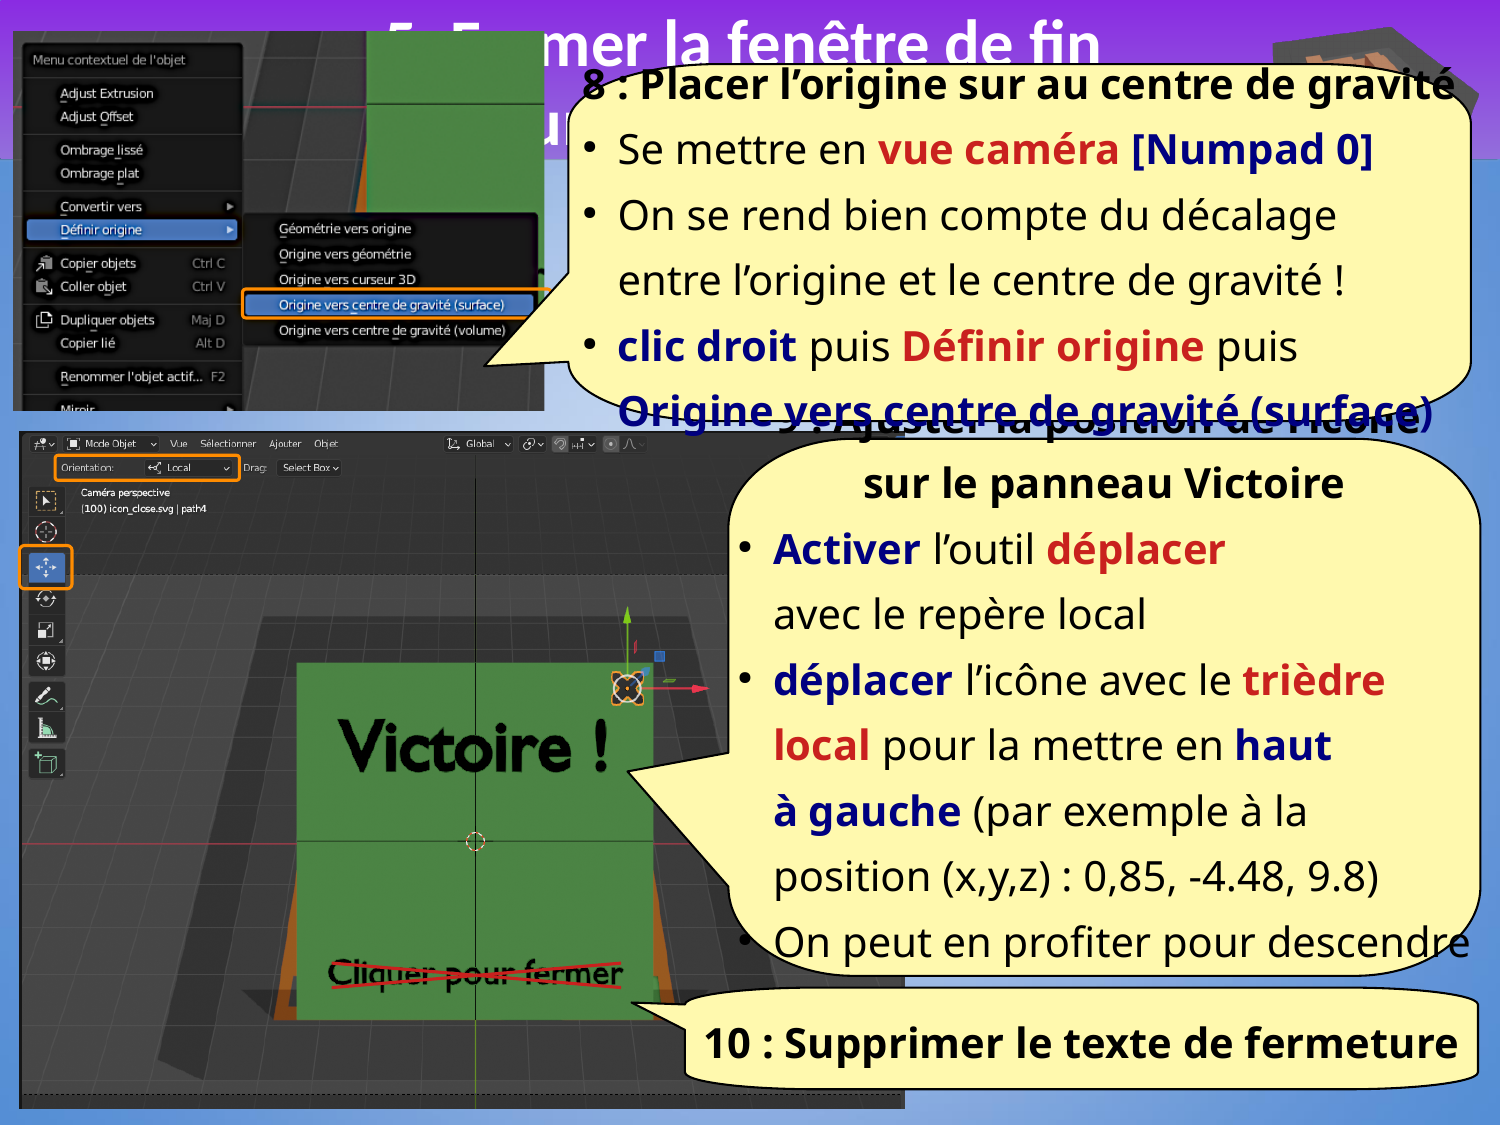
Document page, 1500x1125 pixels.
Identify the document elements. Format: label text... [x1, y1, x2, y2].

picture [1016, 422, 1024, 429]
text_box 10 : Supprimer le texte de fermeture [631, 987, 1478, 1090]
picture [1170, 422, 1179, 428]
picture [1053, 422, 1062, 428]
picture [871, 422, 1047, 438]
text_box 8 : Placer l’origine sur au centre de gravité Se mettre en vue caméra [Numpad 0] On se rend bien compte du décalage entre l’origine et le centre de gravité ! clic droit puis Définir origine puis Origine vers centre de gravité (surface) [484, 64, 1471, 422]
picture [1453, 937, 1465, 944]
picture [1439, 80, 1448, 85]
picture [884, 422, 892, 428]
text_box 5. Fermer la fenêtre de fin par un bouton cliquable [0, 0, 1500, 159]
text_box 9 : Ajuster la position de l’icône sur le panneau Victoire Activer l’outil déplacer avec le repère local déplacer l’icône avec le trièdre local pour la mettre en haut à gauche (par exemple à la position (x,y,z) : 0,85, -4.48, 9.8) On peut en profiter pour descendre le titre (position locale : 0, 0.3, 0) [627, 438, 1481, 976]
picture [1234, 422, 1242, 428]
picture [626, 409, 641, 421]
picture [245, 291, 549, 316]
picture [0, 27, 1500, 1125]
picture [1079, 422, 1089, 428]
